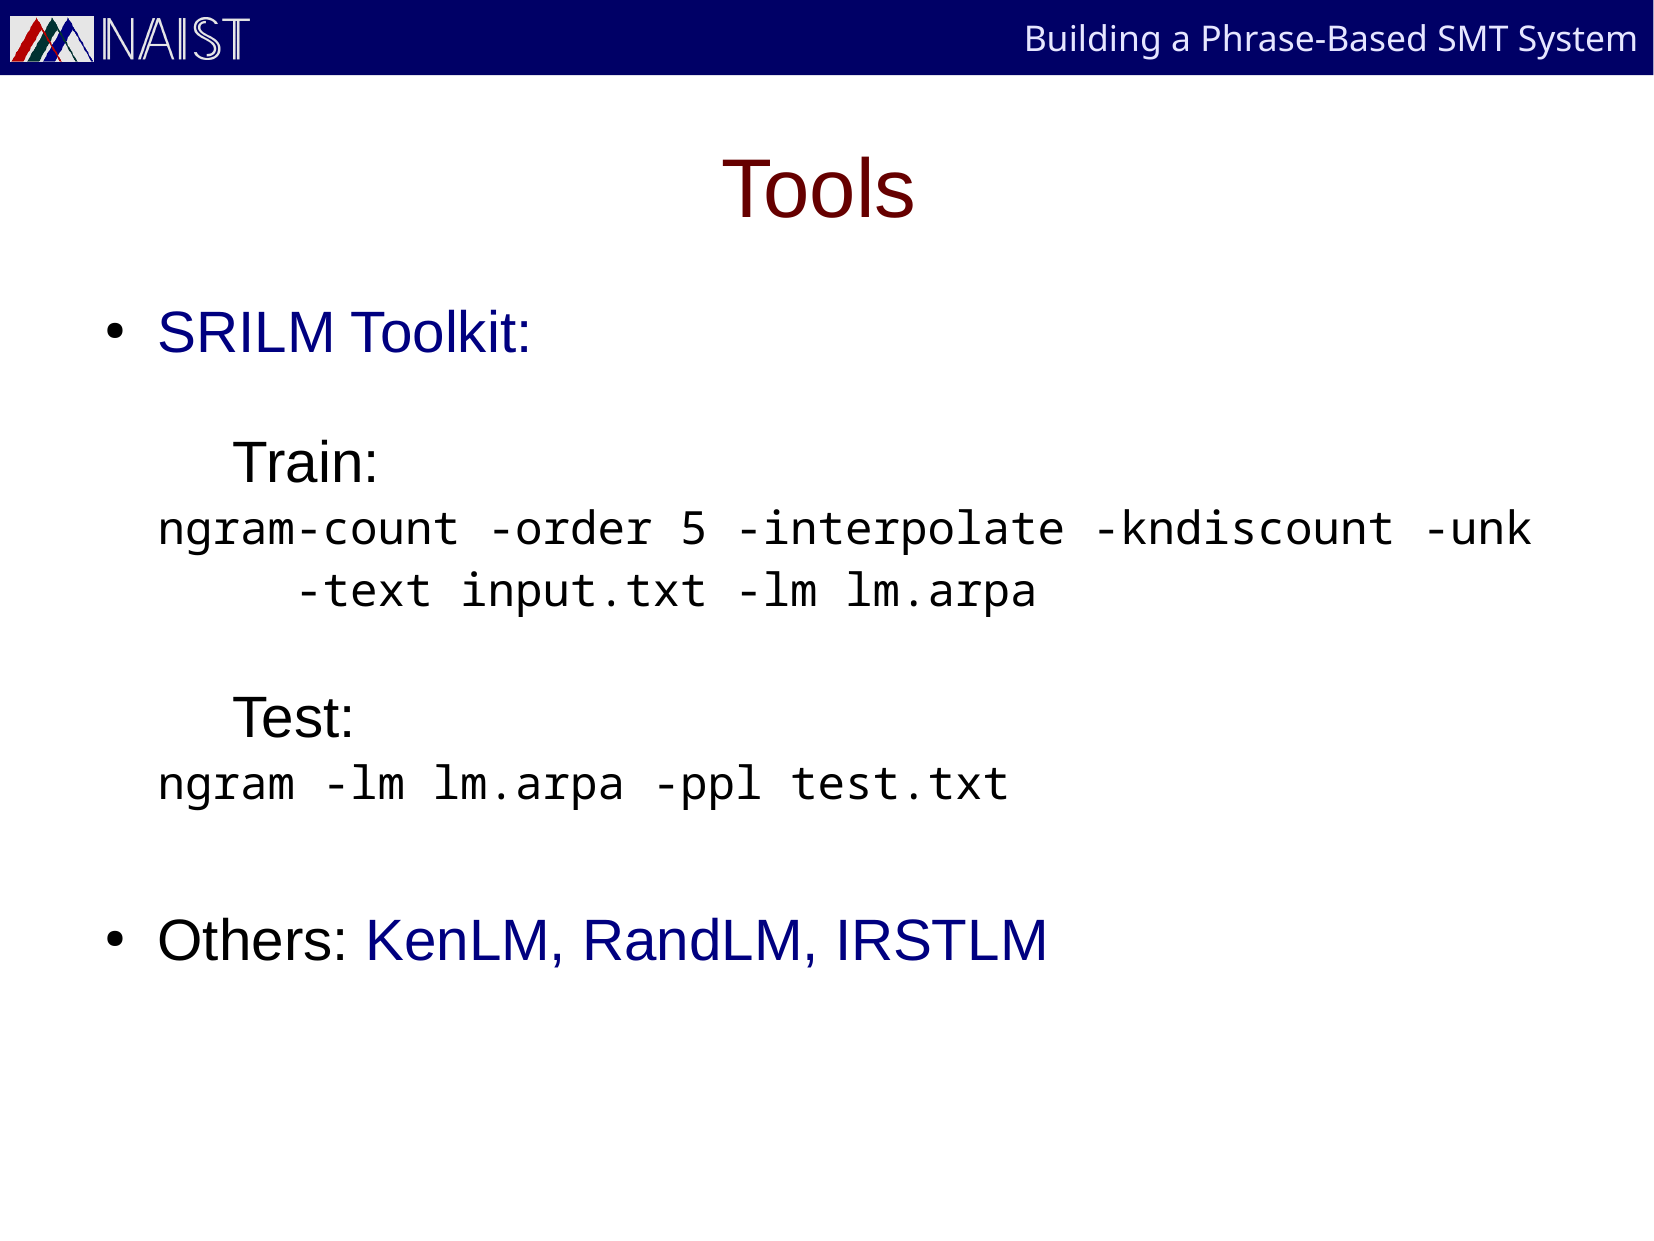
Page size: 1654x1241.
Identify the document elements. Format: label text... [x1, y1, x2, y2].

picture [10, 16, 94, 62]
list SRILM Toolkit: Train: ngram-count -order 5 -interpolate -kndiscount -unk -text input.txt -lm lm.arpa Test: ngram -lm lm.arpa -ppl test.txt Others: KenLM, RandLM, IRSTLM [86, 300, 1576, 1104]
title Tools [75, 92, 1564, 285]
picture [102, 17, 251, 60]
